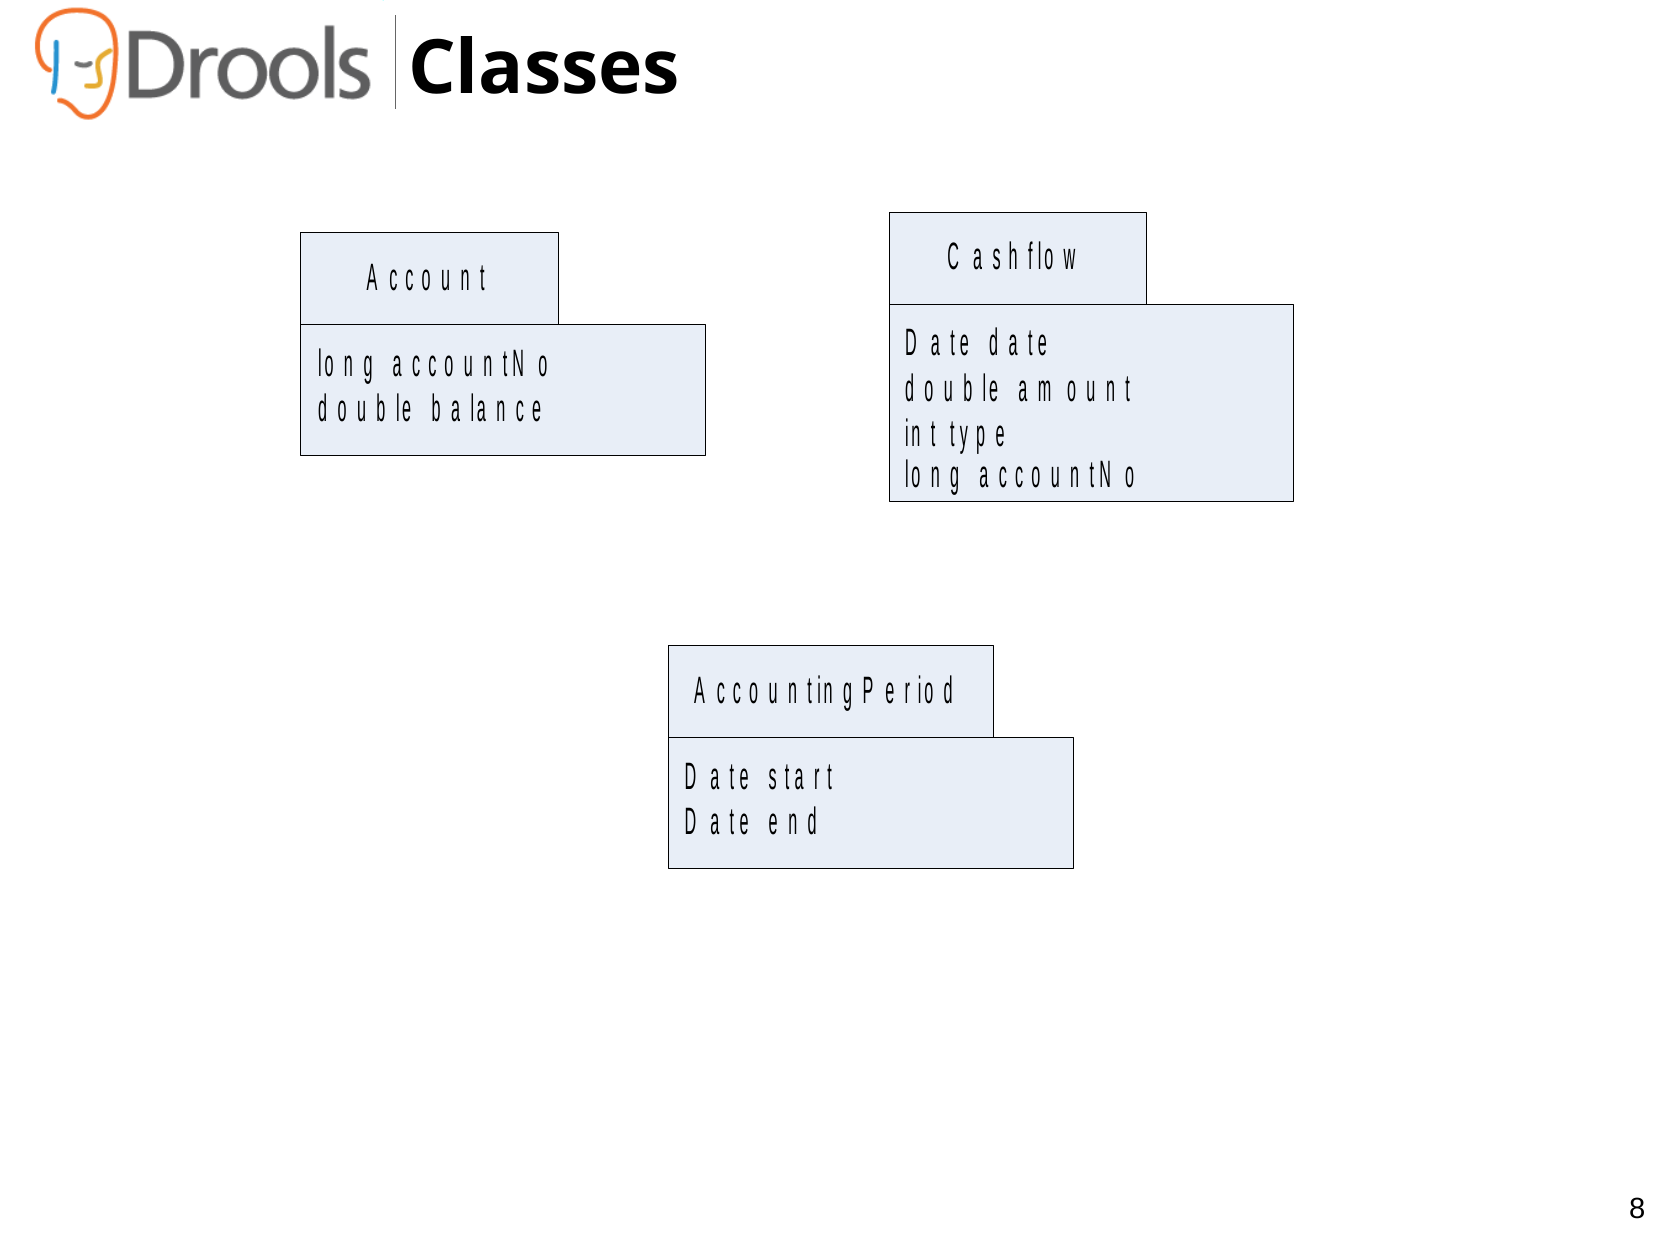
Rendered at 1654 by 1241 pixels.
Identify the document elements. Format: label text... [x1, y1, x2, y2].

picture [29, 0, 384, 126]
title Classes [408, 10, 1625, 119]
picture [295, 206, 1300, 875]
